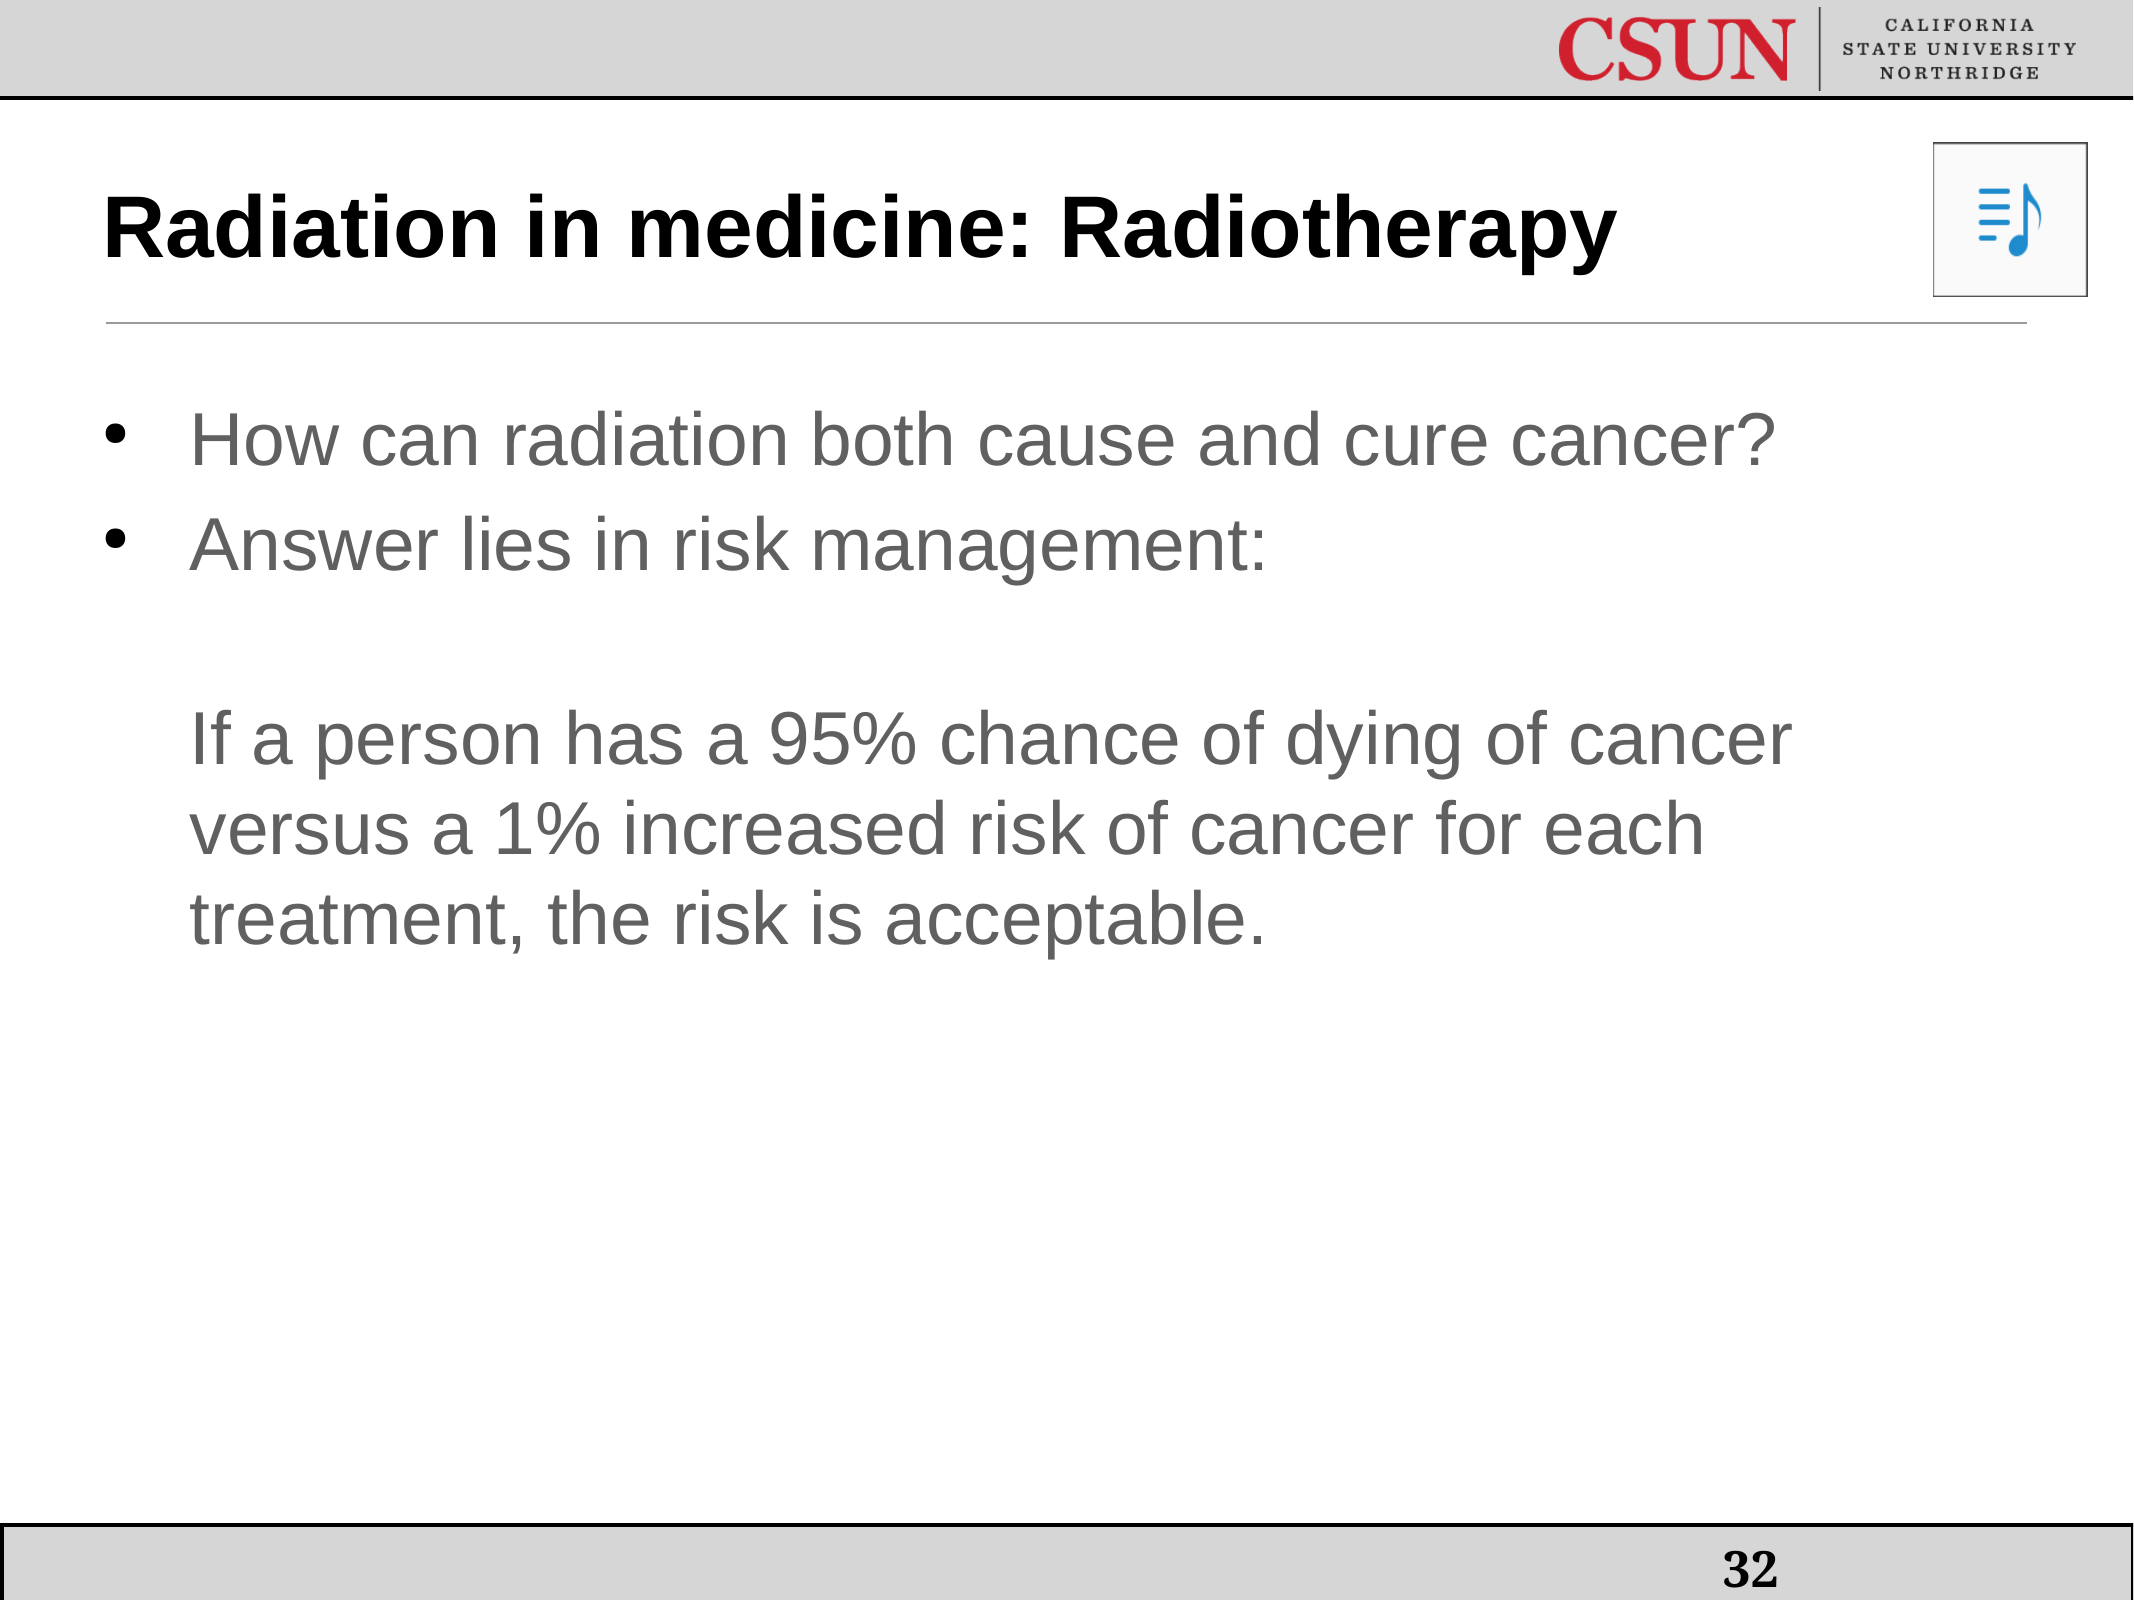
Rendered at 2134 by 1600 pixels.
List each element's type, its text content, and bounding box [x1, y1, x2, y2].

title Radiation in medicine: Radiotherapy [93, 104, 2040, 284]
picture [1559, 7, 2076, 91]
list How can radiation both cause and cure cancer? Answer lies in risk management: If a person has a 95% chance of dying of cancer versus a 1% increased risk of cancer for each treatment, the risk is acceptable. [93, 382, 2040, 1460]
text_box [1932, 141, 2089, 299]
